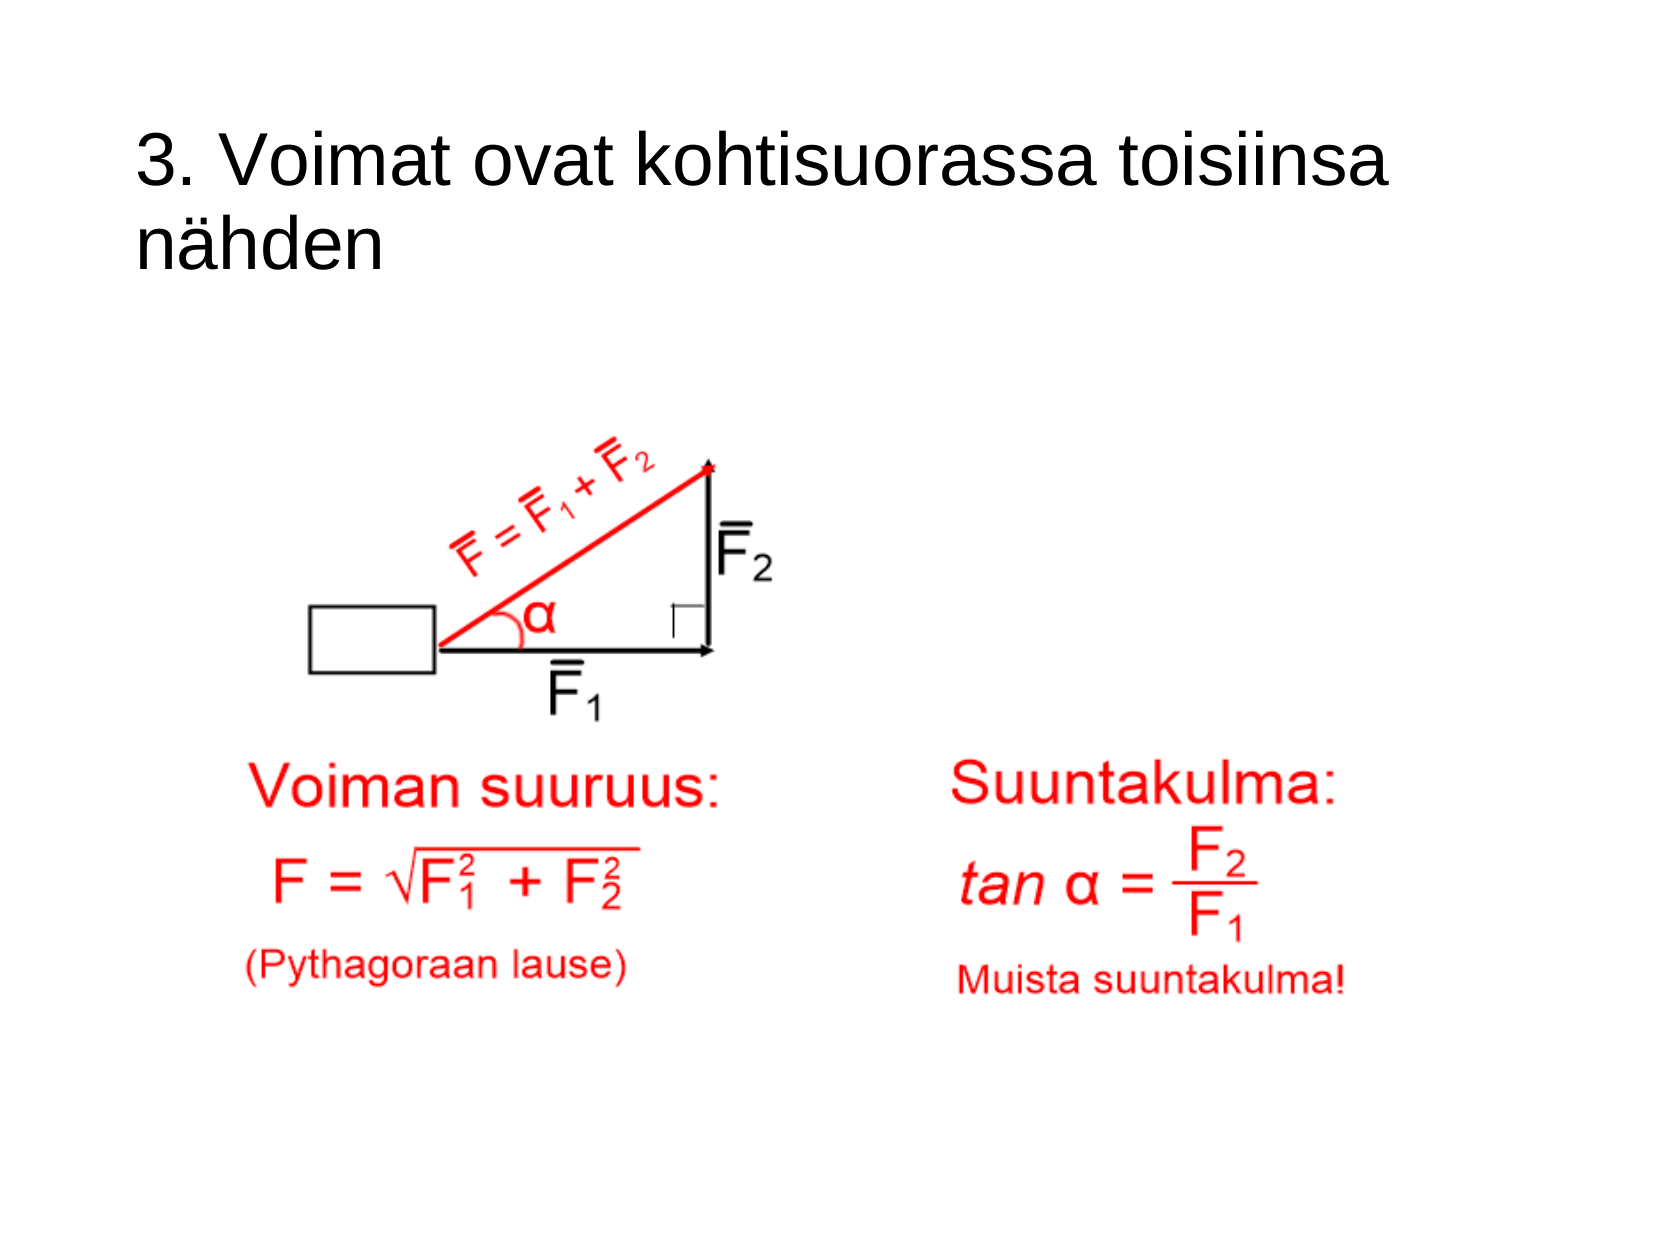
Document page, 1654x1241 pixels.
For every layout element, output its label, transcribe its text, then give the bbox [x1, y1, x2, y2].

picture [177, 356, 1394, 1049]
text_box 3. Voimat ovat kohtisuorassa toisiinsa nähden [120, 106, 1524, 373]
